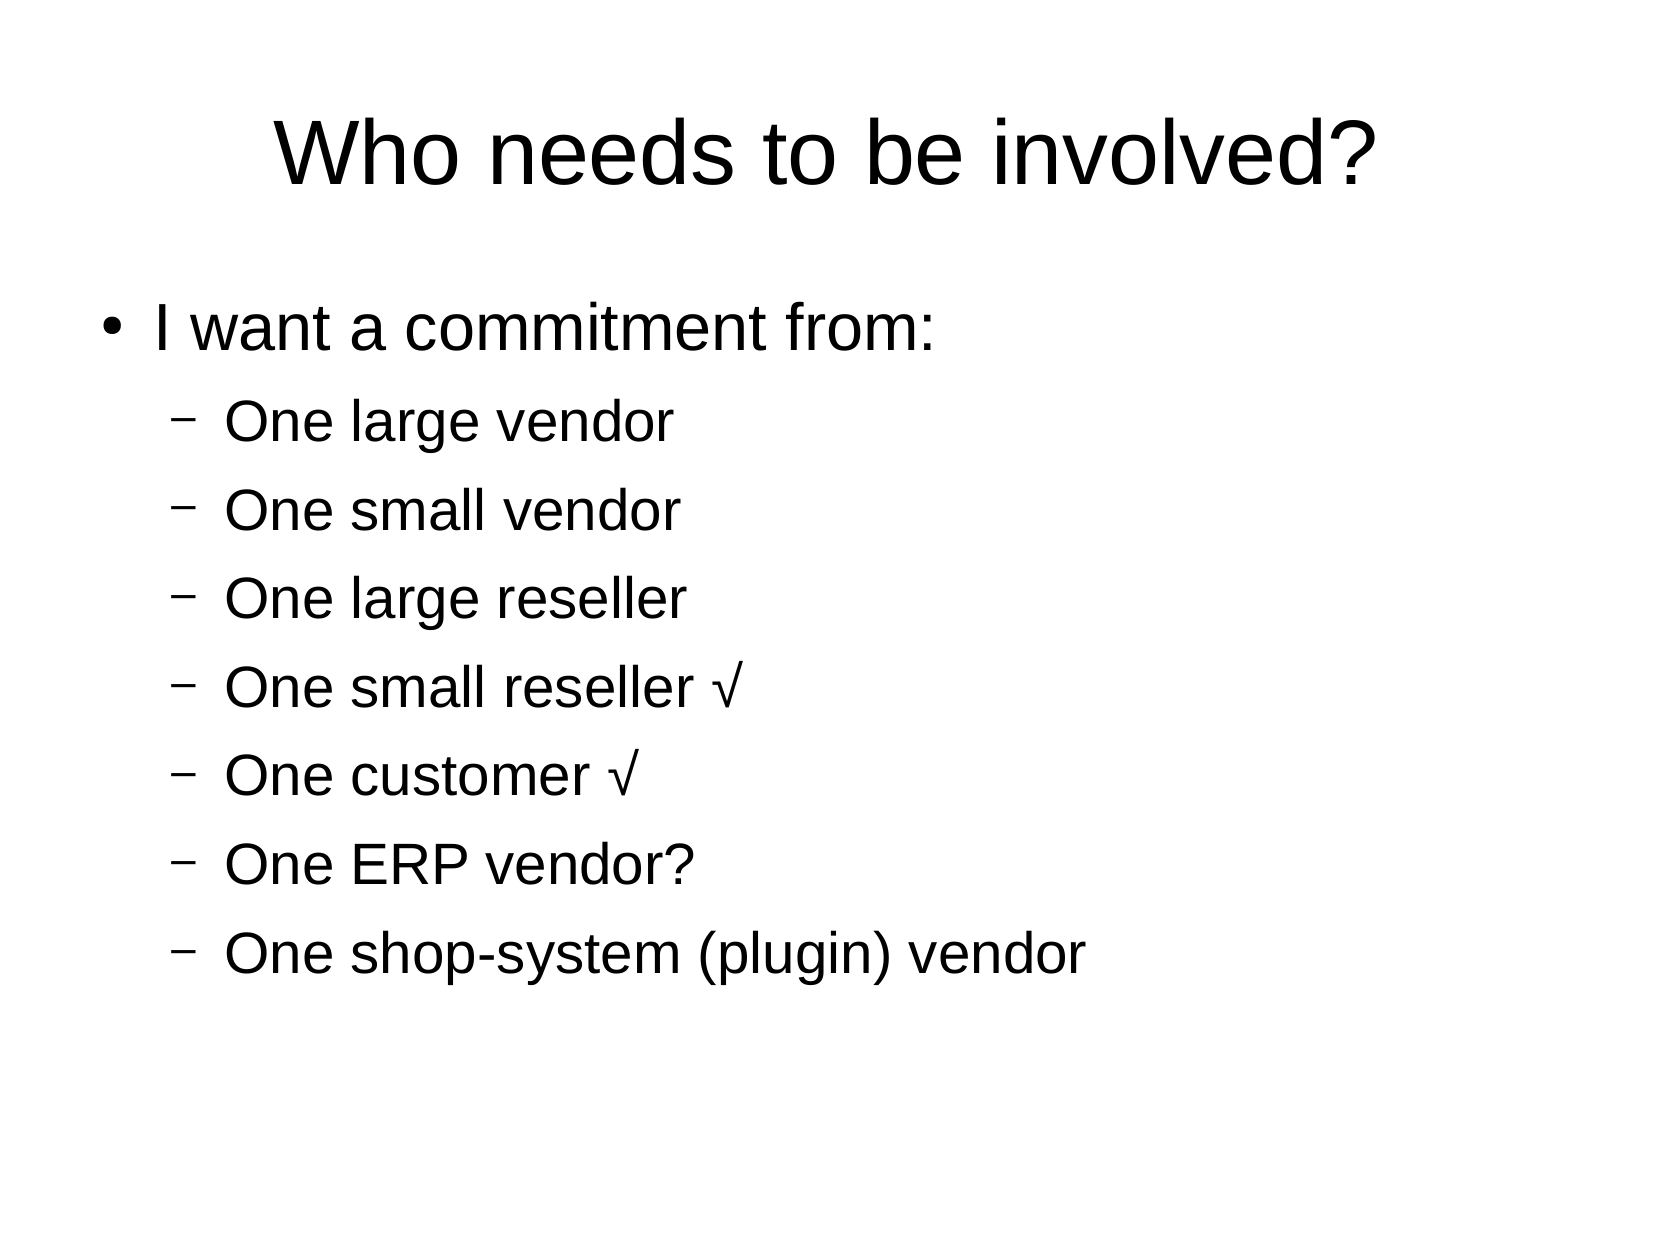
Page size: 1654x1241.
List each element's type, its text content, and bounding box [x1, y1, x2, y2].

title Who needs to be involved? [82, 49, 1571, 257]
list I want a commitment from: One large vendor One small vendor One large reseller One small reseller √ One customer √ One ERP vendor? One shop-system (plugin) vendor [82, 290, 1571, 1010]
